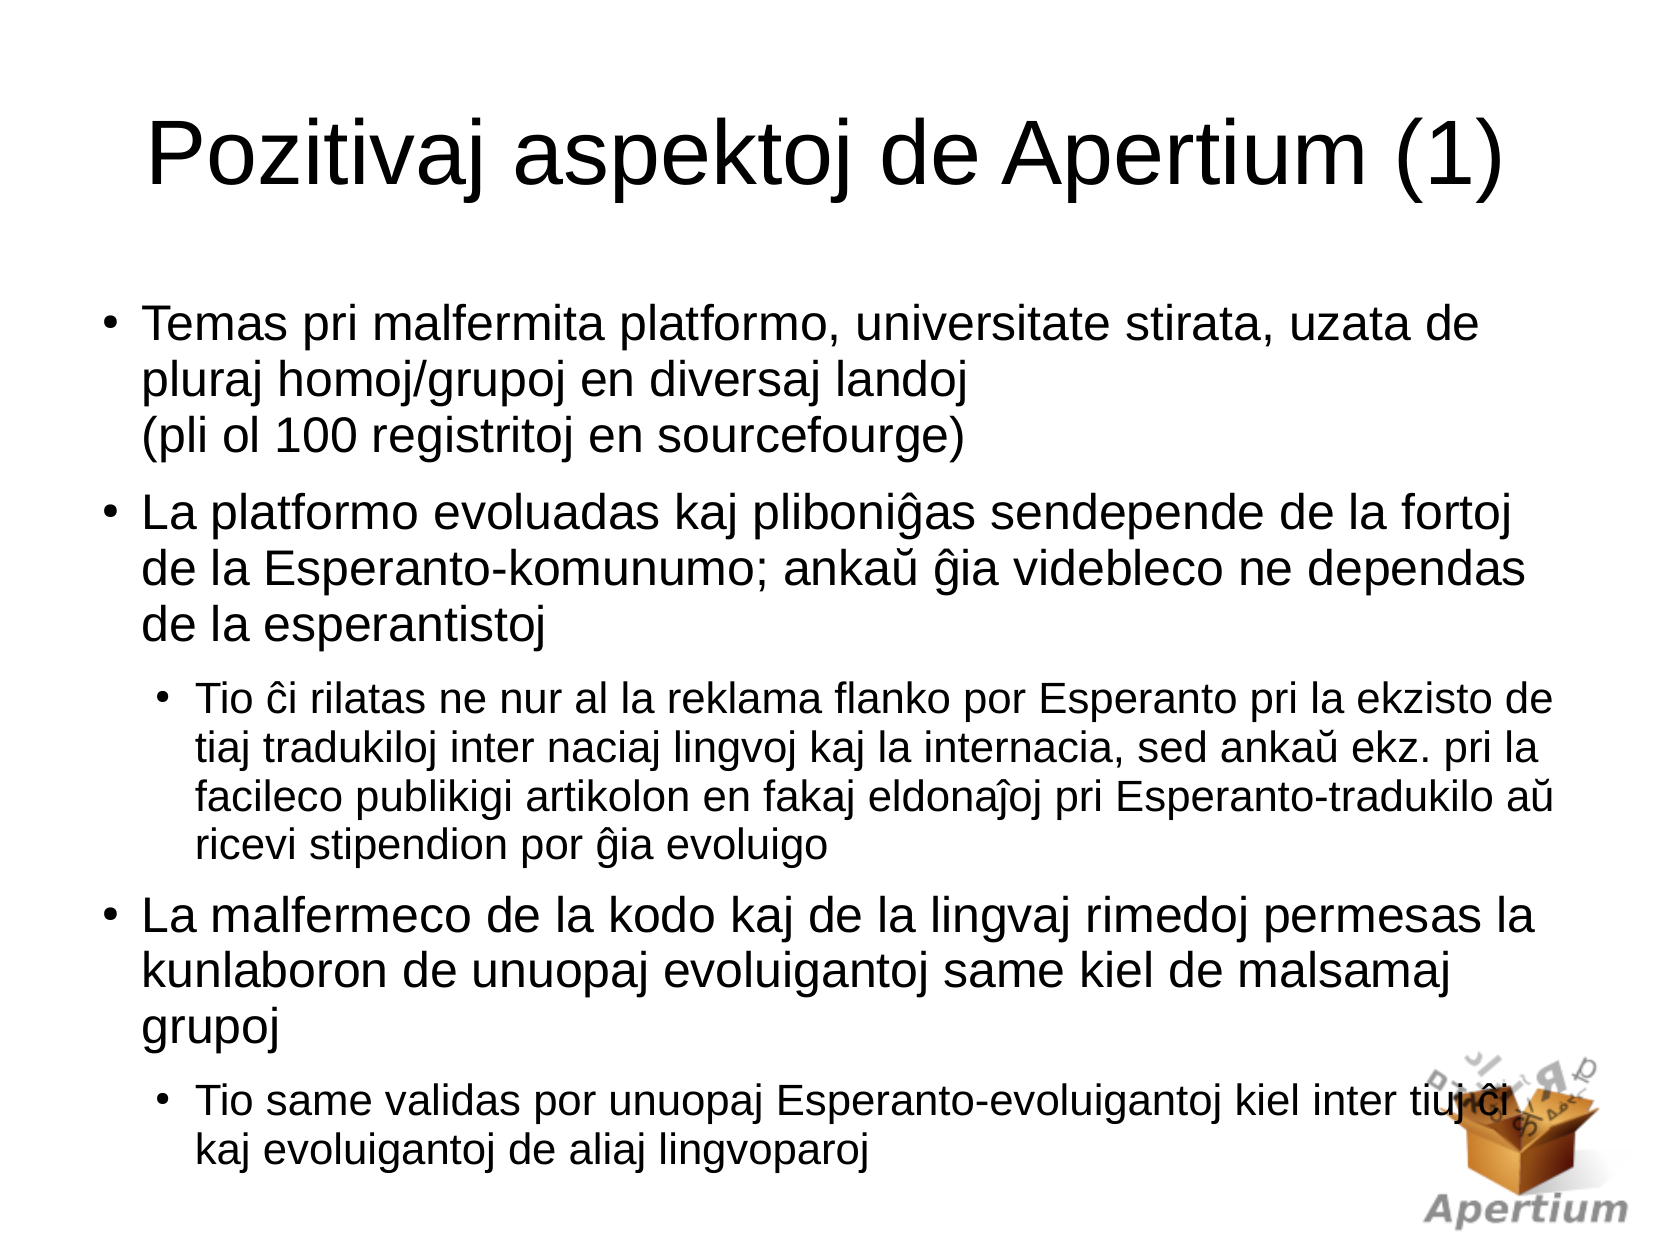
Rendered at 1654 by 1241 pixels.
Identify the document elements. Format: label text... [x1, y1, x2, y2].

title Pozitivaj aspektoj de Apertium (1) [82, 56, 1571, 250]
picture [1417, 1033, 1633, 1241]
list Temas pri malfermita platformo, universitate stirata, uzata de pluraj homoj/grupoj en diversaj landoj (pli ol 100 registritoj en sourcefourge) La platformo evoluadas kaj pliboniĝas sendepende de la fortoj de la Esperanto-komunumo; ankaŭ ĝia videbleco ne dependas de la esperantistoj Tio ĉi rilatas ne nur al la reklama flanko por Esperanto pri la ekzisto de tiaj tradukiloj inter naciaj lingvoj kaj la internacia, sed ankaŭ ekz. pri la facileco publikigi artikolon en fakaj eldonaĵoj pri Esperanto-tradukilo aŭ ricevi stipendion por ĝia evoluigo La malfermeco de la kodo kaj de la lingvaj rimedoj permesas la kunlaboron de unuopaj evoluigantoj same kiel de malsamaj grupoj Tio same validas por unuopaj Esperanto-evoluigantoj kiel inter tiuj ĉi kaj evoluigantoj de aliaj lingvoparoj [88, 295, 1577, 1182]
